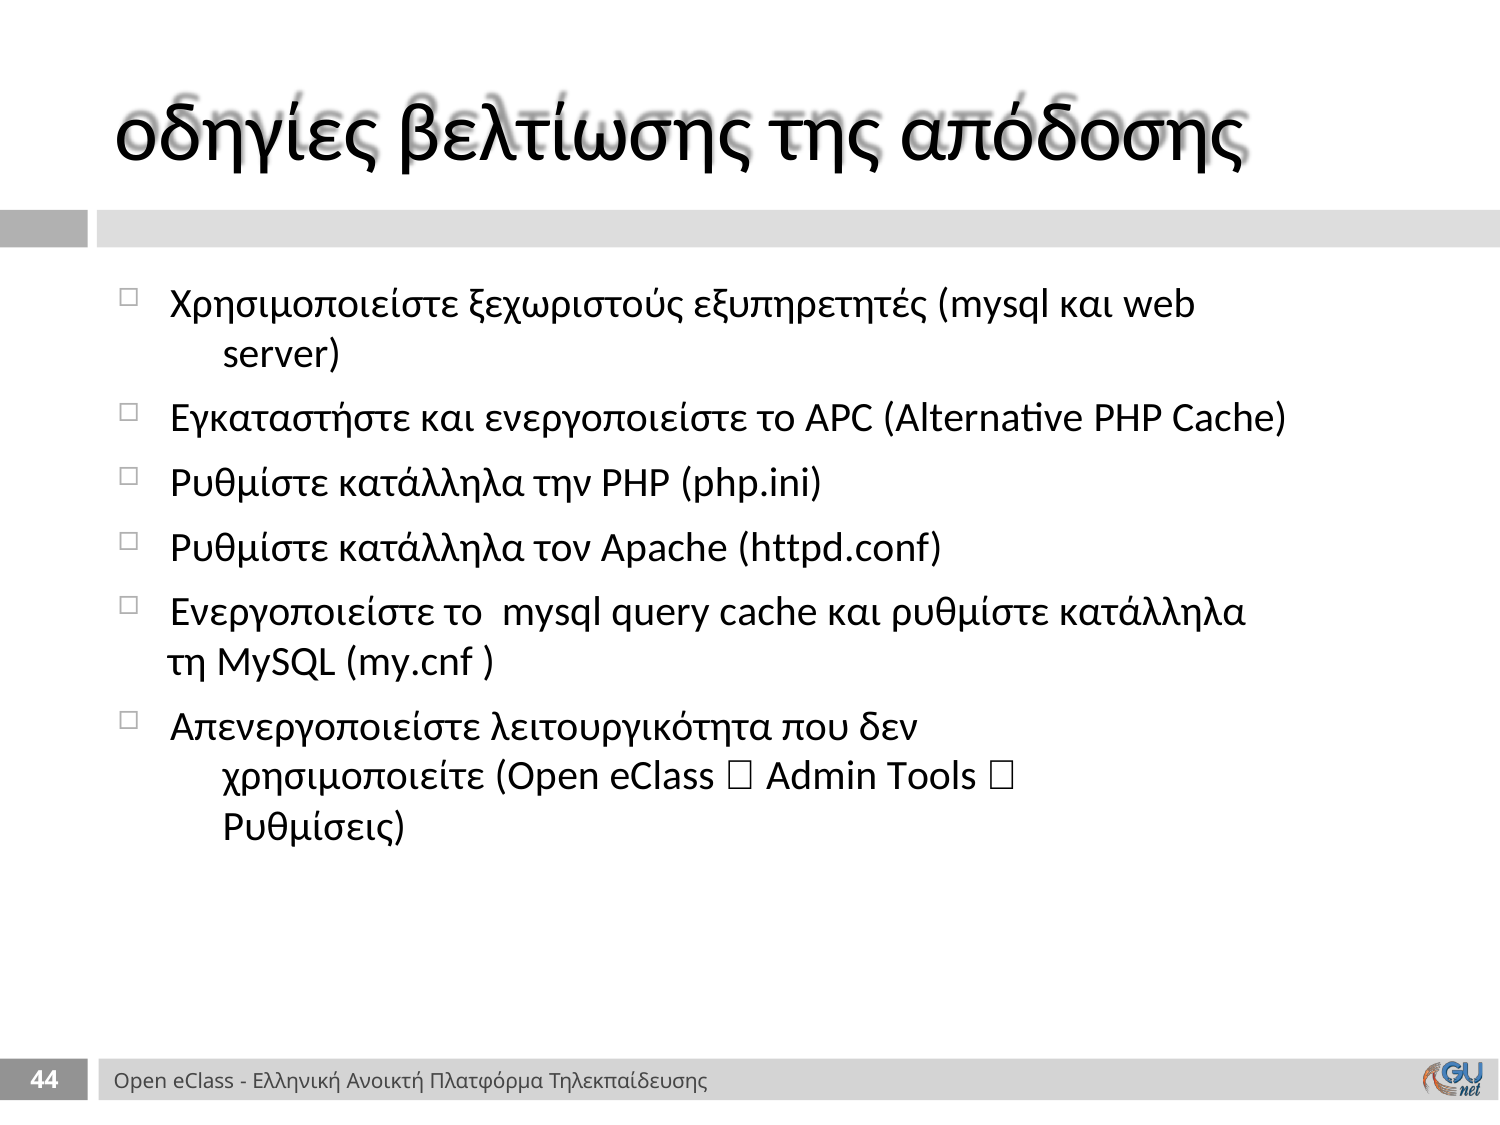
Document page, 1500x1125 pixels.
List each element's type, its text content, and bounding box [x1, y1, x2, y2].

text_box [62, 41, 1326, 178]
text_box Open eClass - Ελληνική Ανοικτή Πλατφόρμα Τηλεκπαίδευσης [111, 1068, 753, 1094]
text_box 44 [26, 1063, 62, 1093]
text_box [0, 1058, 88, 1101]
text_box [98, 1058, 1499, 1101]
title οδηγίες βελτίωσης της απόδοσης [89, 77, 1411, 165]
text_box Χρησιμοποιείστε ξεχωριστούς εξυπηρετητές (mysql και web server) Εγκαταστήστε και ενεργοποιείστε το APC (Alternative PHP Cache) Ρυθμίστε κατάλληλα την PHP (php.ini) Ρυθμίστε κατάλληλα τον Apache (httpd.conf) Ενεργοποιείστε το mysql query cache και ρυθμίστε κατάλληλα τη MySQL (my.cnf ) Απενεργοποιείστε λειτουργικότητα που δεν χρησιμοποιείτε (Open eClass  Admin Tools  Ρυθμίσεις) [113, 275, 1314, 745]
